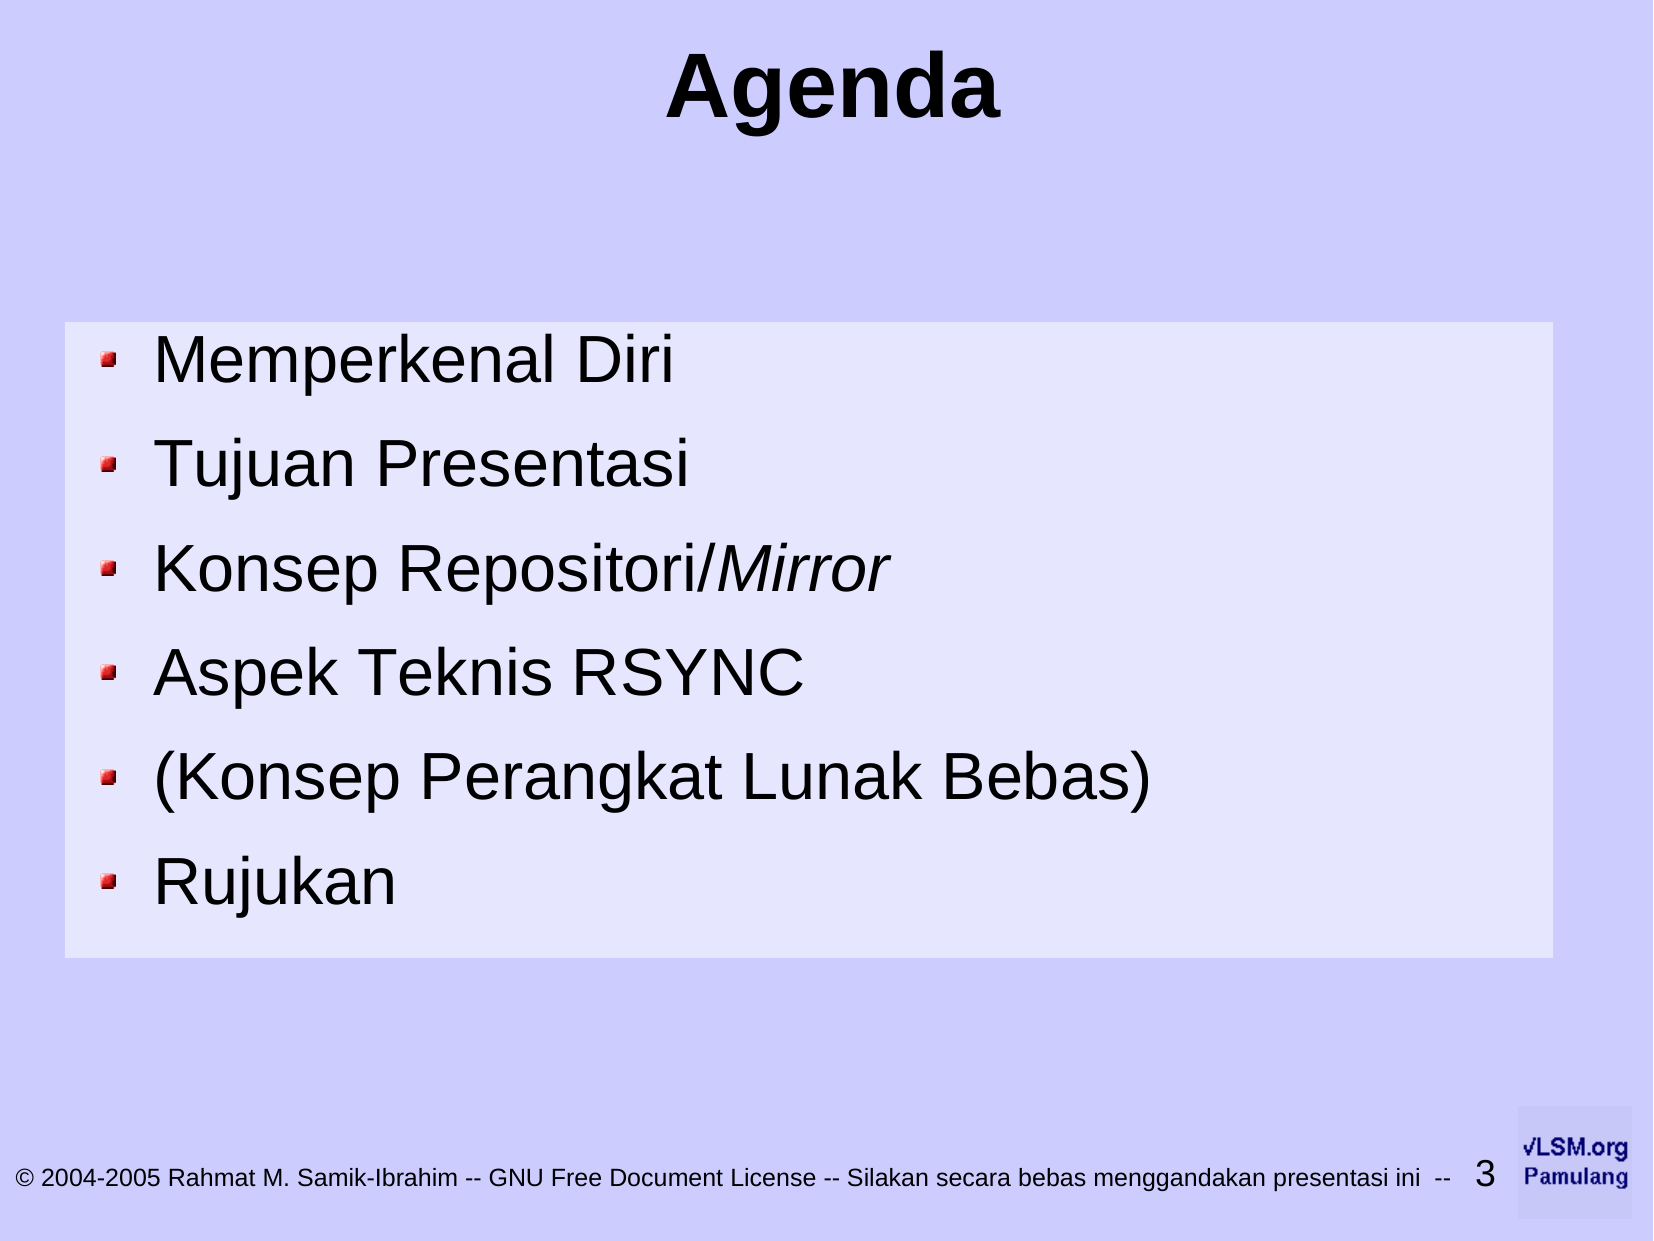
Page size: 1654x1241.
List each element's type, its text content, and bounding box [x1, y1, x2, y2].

picture [1518, 1106, 1632, 1219]
list Memperkenal Diri Tujuan Presentasi Konsep Repositori/Mirror Aspek Teknis RSYNC (Konsep Perangkat Lunak Bebas) Rujukan [64, 322, 1554, 958]
title Agenda [40, 31, 1625, 142]
